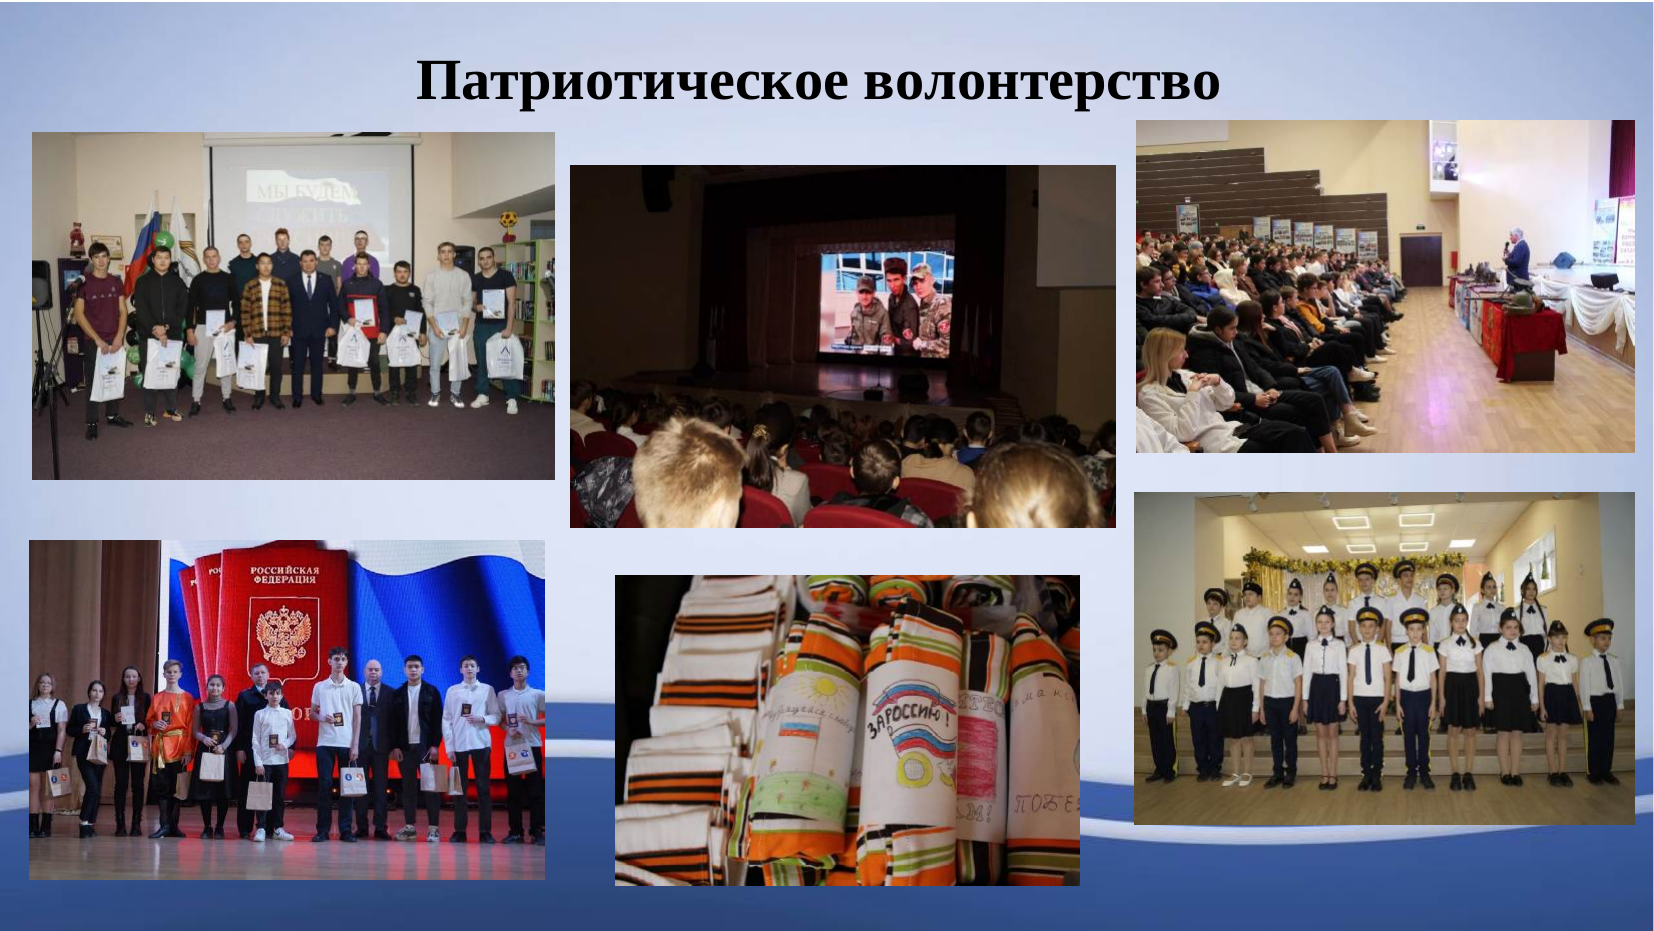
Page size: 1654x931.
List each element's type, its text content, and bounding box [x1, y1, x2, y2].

picture [0, 2, 1654, 931]
text_box Патриотическое волонтерство [74, 0, 1563, 156]
